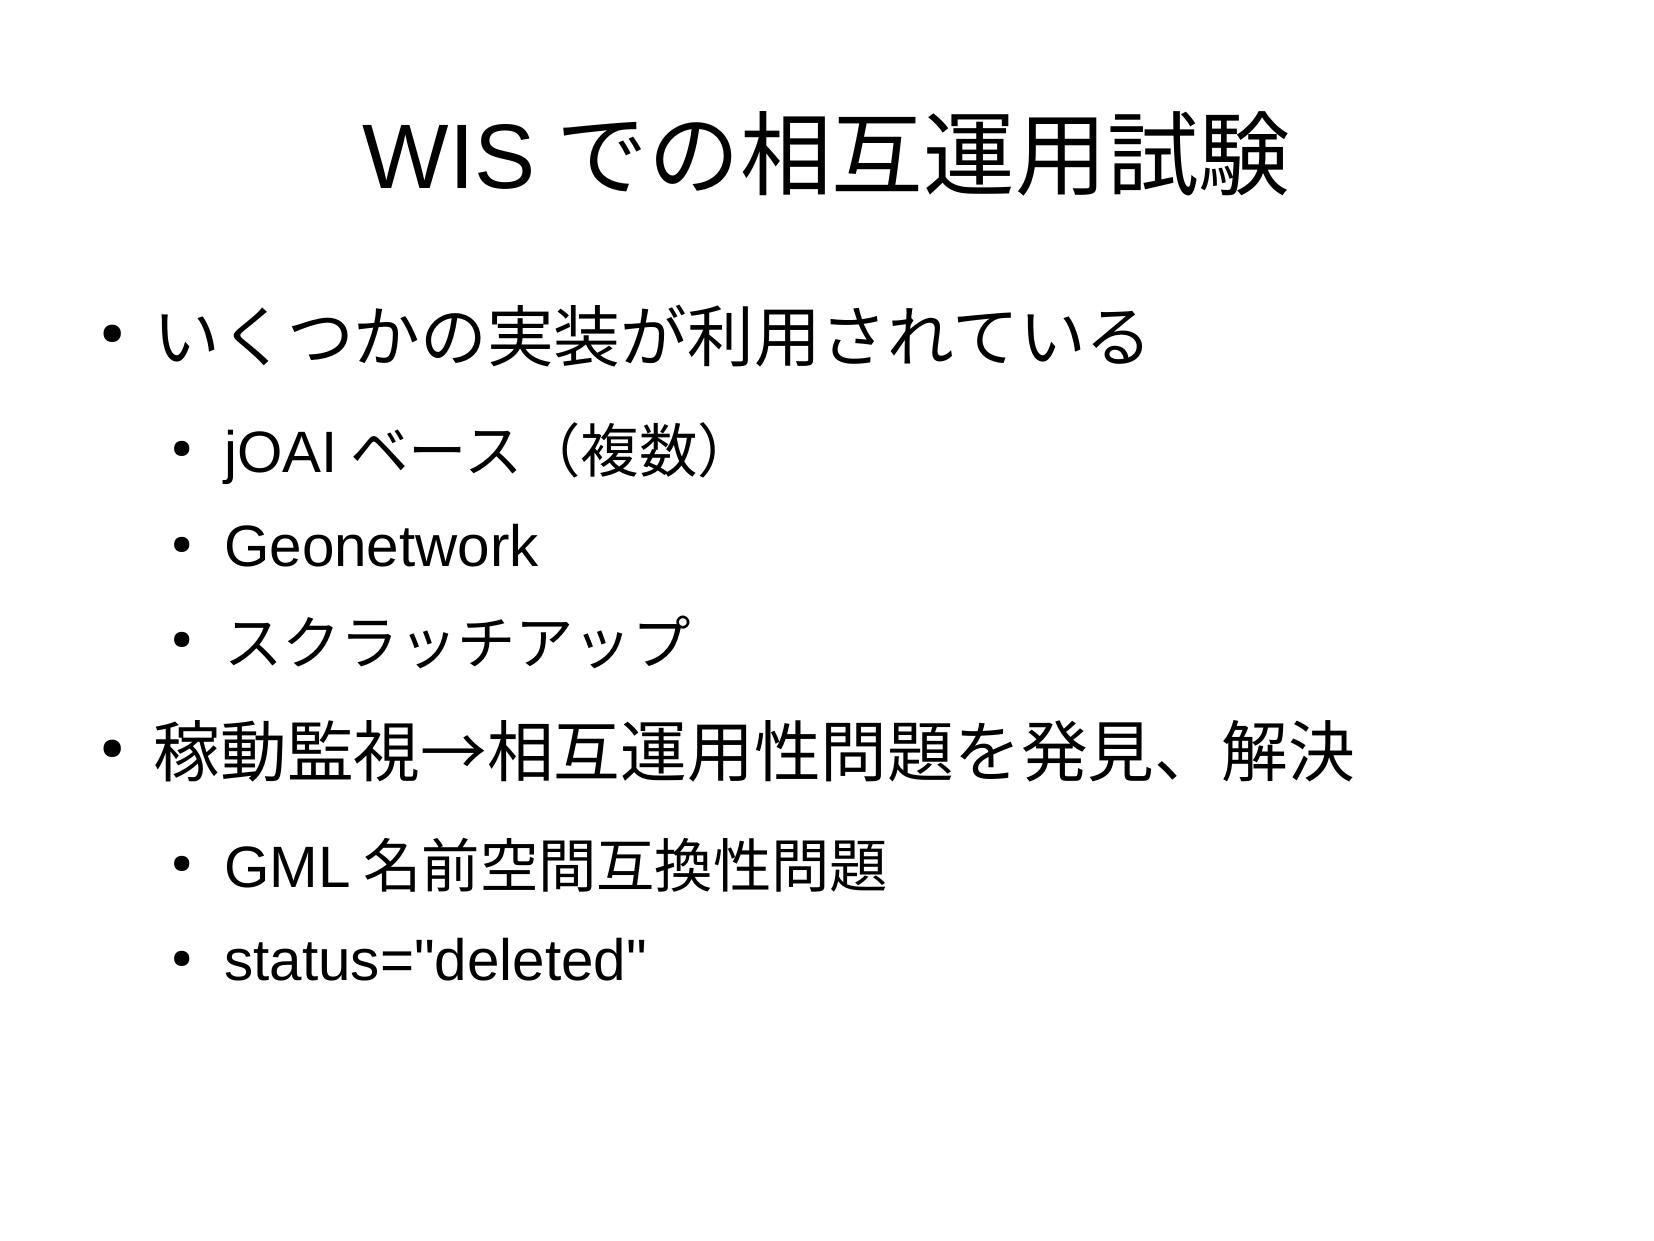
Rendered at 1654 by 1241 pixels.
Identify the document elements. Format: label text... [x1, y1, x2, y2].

list いくつかの実装が利用されている jOAIベース（複数） Geonetwork スクラッチアップ 稼動監視→相互運用性問題を発見、解決 GML名前空間互換性問題 status="deleted" [82, 290, 1571, 1109]
title WISでの相互運用試験 [82, 49, 1571, 257]
